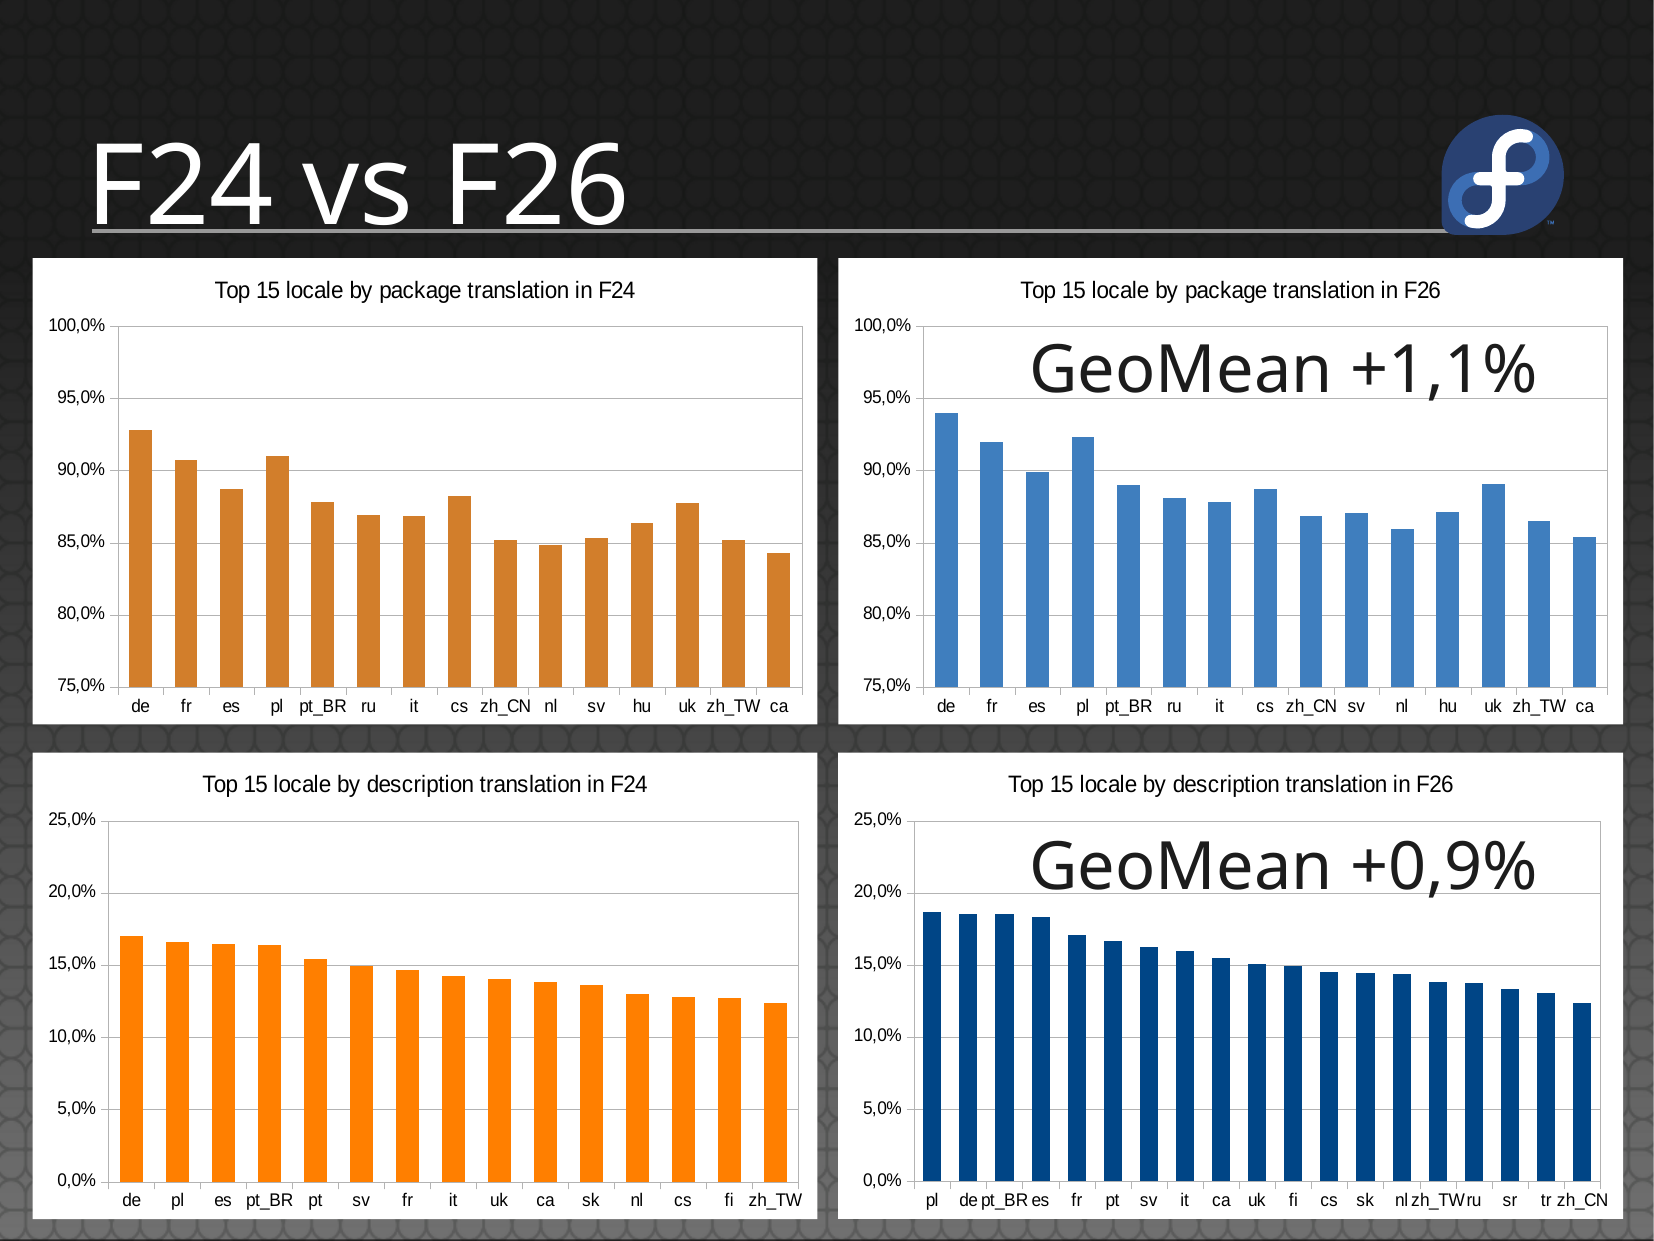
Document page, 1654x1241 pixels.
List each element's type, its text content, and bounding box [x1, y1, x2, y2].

title GeoMean +1,1% [1029, 284, 1578, 449]
title GeoMean +0,9% [1029, 781, 1578, 946]
picture [0, 0, 1654, 1241]
title F24 vs F26 [86, 112, 1576, 249]
